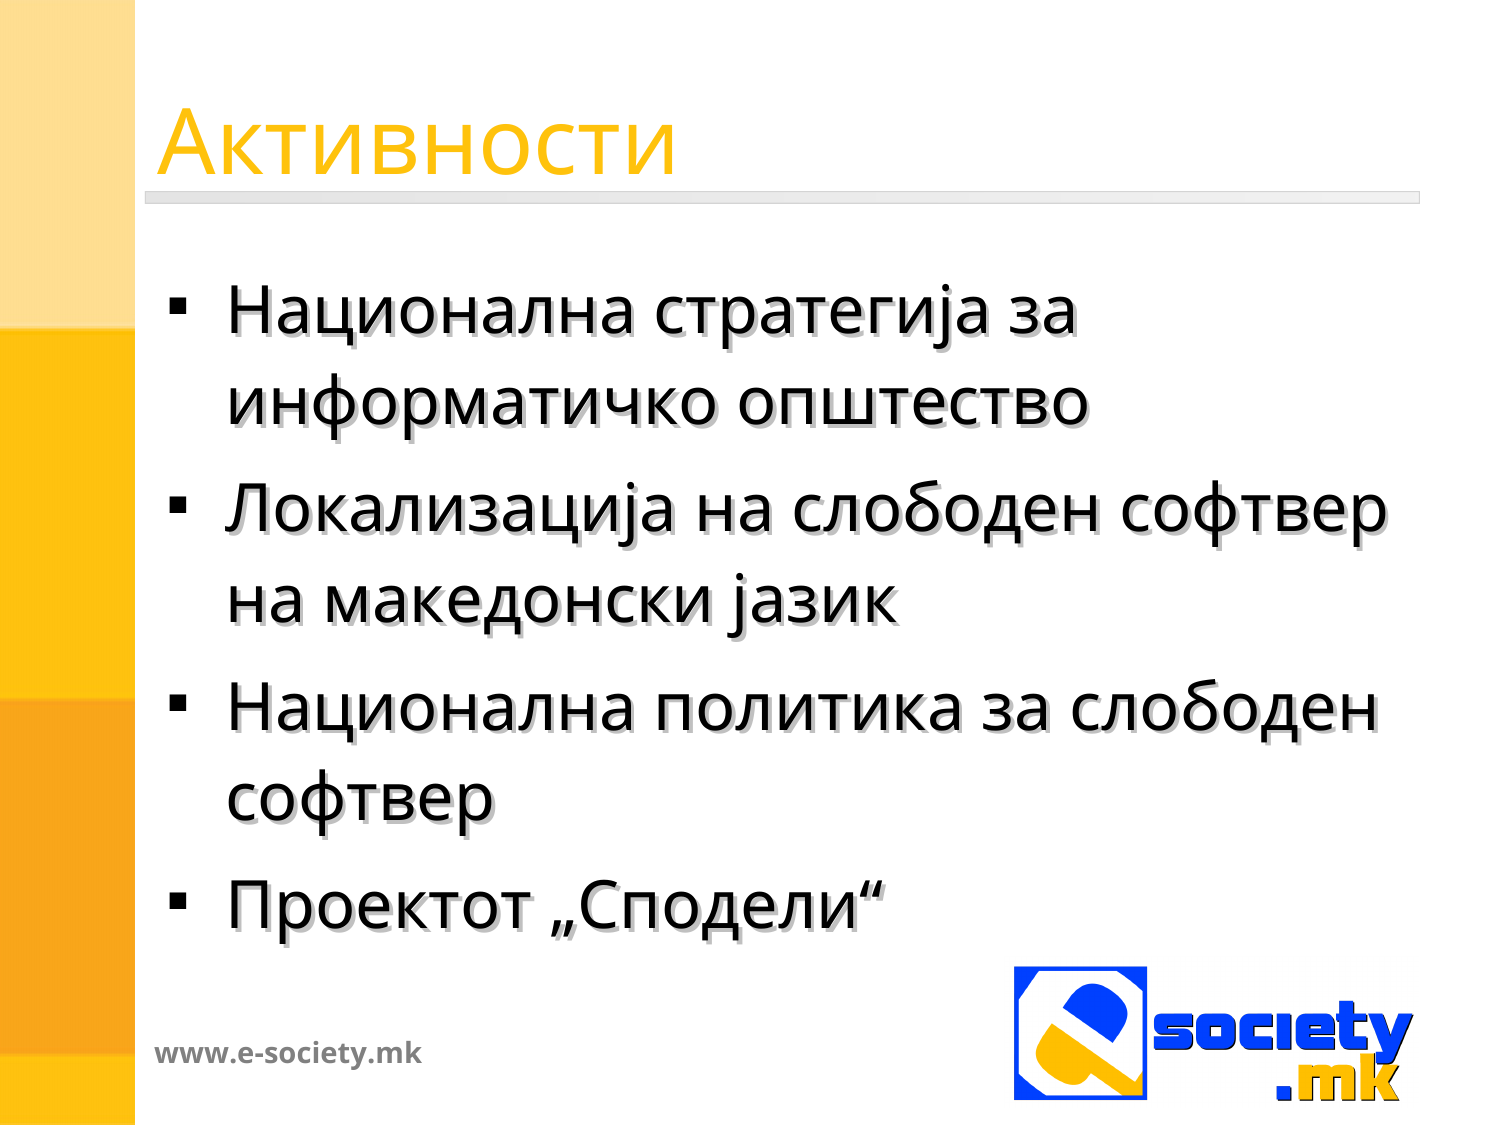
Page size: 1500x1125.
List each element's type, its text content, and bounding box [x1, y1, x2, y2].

picture [1004, 1006, 1419, 1108]
title Активности [134, 0, 1425, 312]
picture [0, 0, 135, 1125]
list Национална стратегија за информатичко општество Локализација на слободен софтвер на македонски јазик Национална политика за слободен софтвер Проектот „Сподели“ [169, 262, 1425, 1006]
